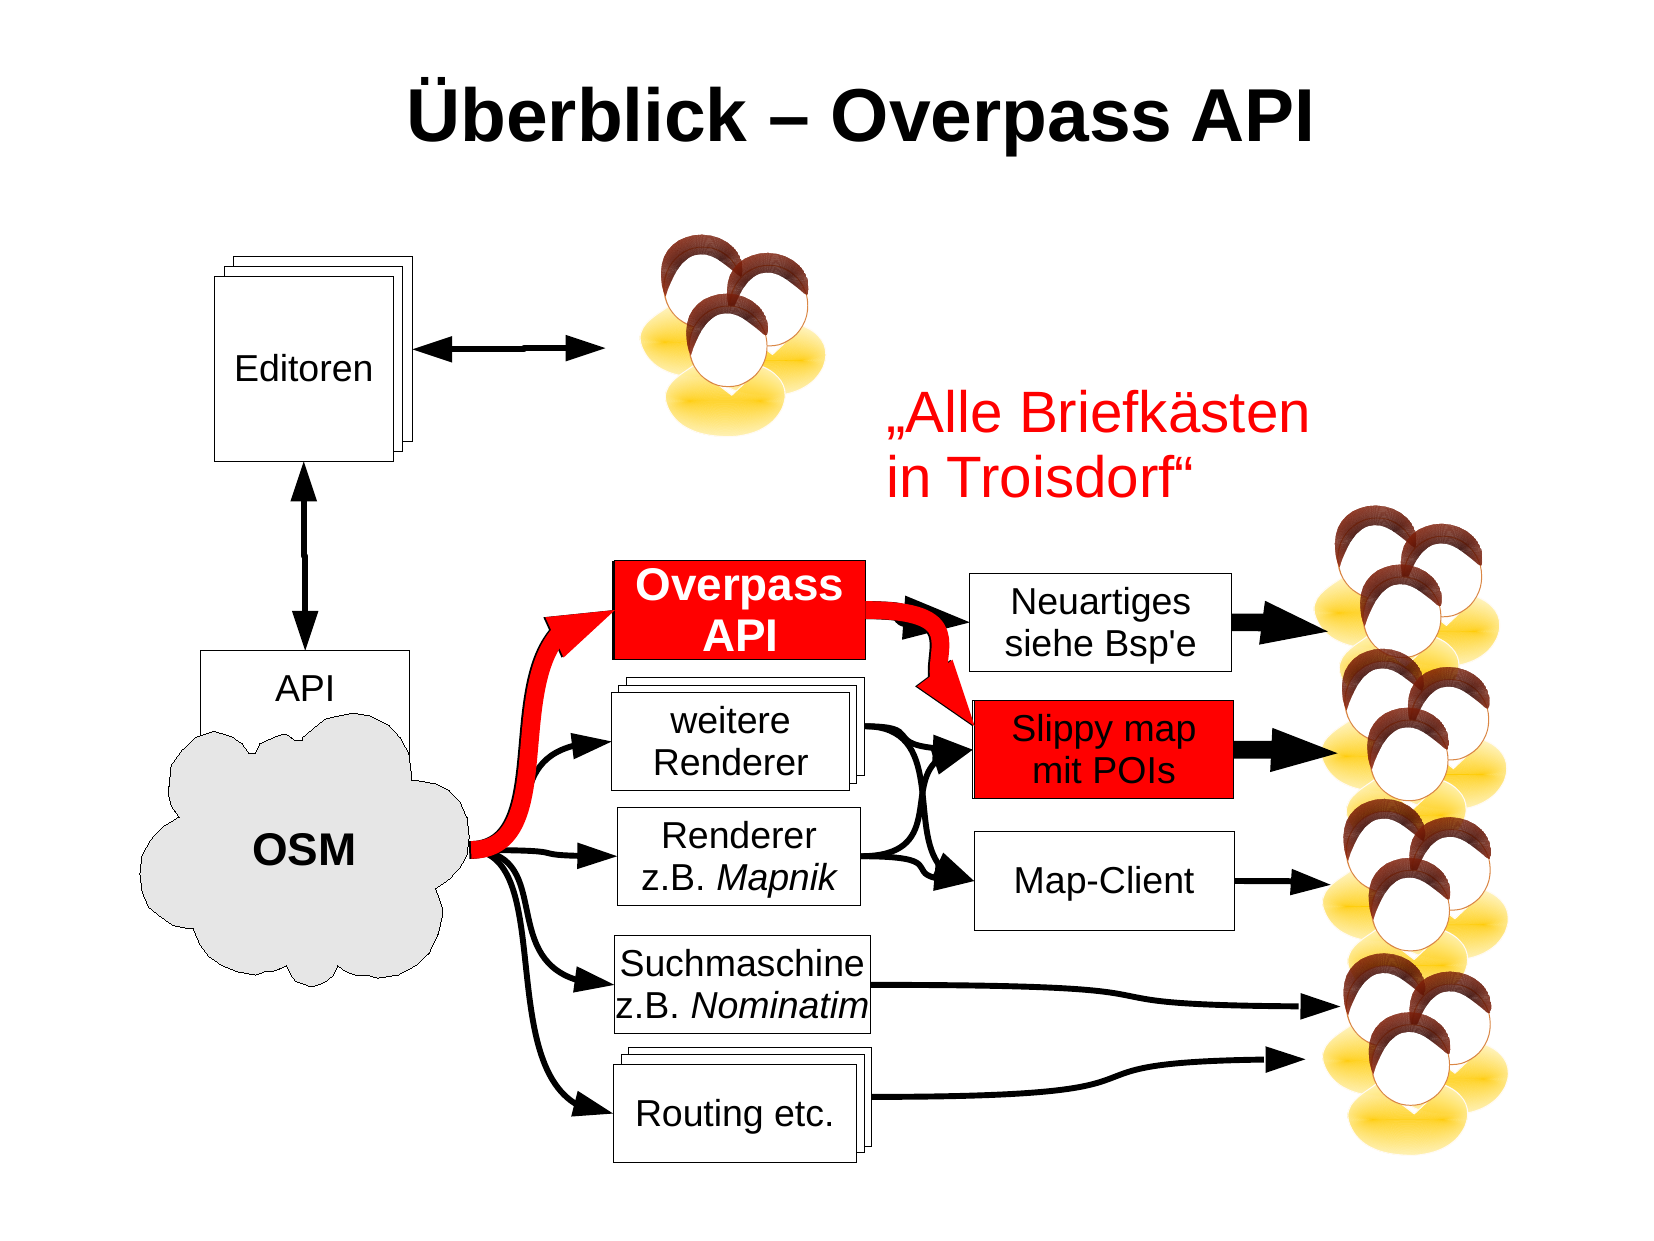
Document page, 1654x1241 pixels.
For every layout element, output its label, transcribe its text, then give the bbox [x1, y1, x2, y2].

text_box „Alle Briefkästen in Troisdorf“ [871, 372, 1327, 519]
text_box Editoren [224, 266, 403, 452]
text_box [618, 677, 865, 784]
text_box OSM [139, 713, 470, 987]
picture [1290, 492, 1537, 1172]
text_box Routing [628, 1047, 872, 1147]
text_box Overpass API [614, 560, 866, 660]
text_box Editoren [233, 256, 413, 442]
text_box Renderer z.B. Mapnik [617, 807, 861, 906]
text_box Routing [621, 1054, 865, 1153]
text_box Routing etc. [613, 1064, 857, 1163]
text_box Map-Client [974, 831, 1235, 931]
text_box Slippy map mit POIs [974, 700, 1234, 799]
text_box Editoren [214, 276, 394, 462]
text_box weitere Renderer [611, 692, 850, 791]
picture [616, 221, 854, 453]
text_box Überblick – Overpass API [391, 65, 1331, 165]
text_box Suchmaschine z.B. Nominatim [614, 935, 871, 1034]
text_box API [200, 650, 410, 754]
text_box Neuartiges siehe Bsp'e [969, 573, 1232, 672]
